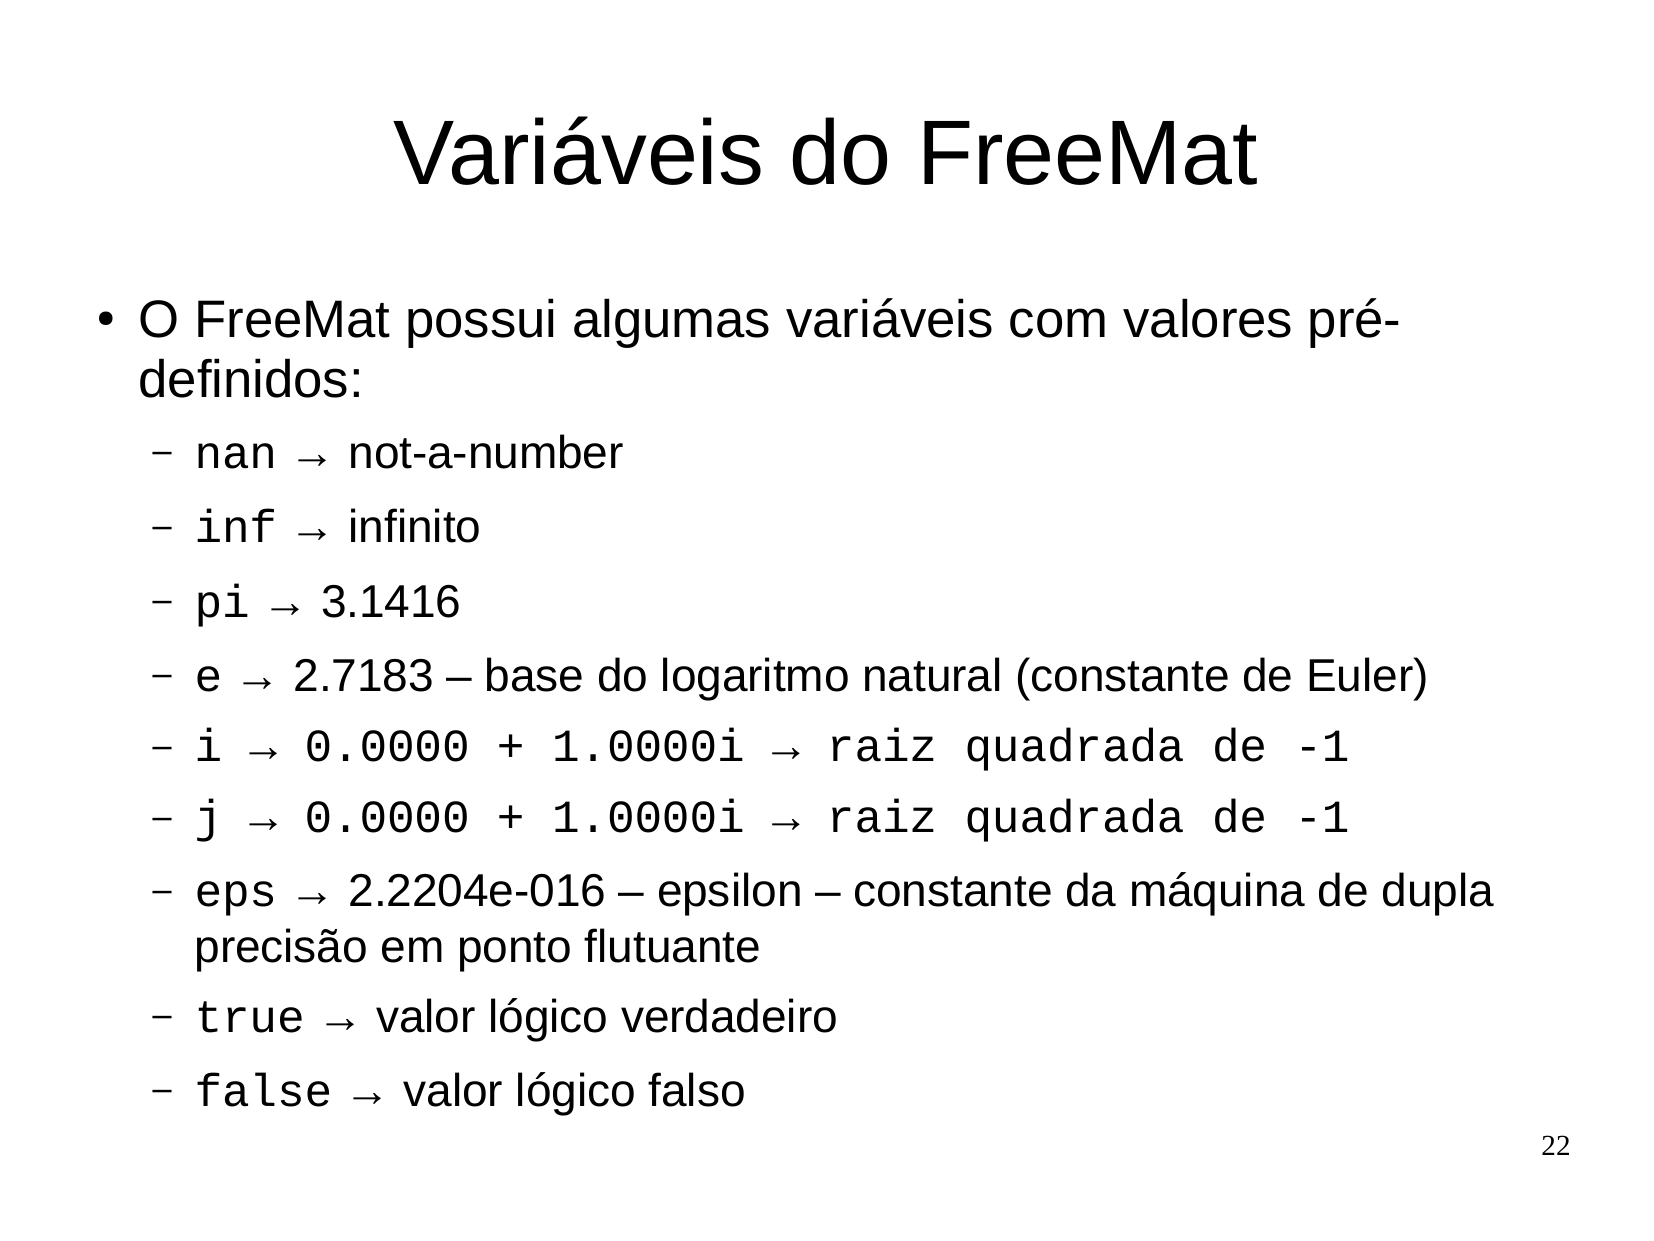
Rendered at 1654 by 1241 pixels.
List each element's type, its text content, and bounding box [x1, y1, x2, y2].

list O FreeMat possui algumas variáveis com valores pré-definidos: nan → not-a-number inf → infinito pi → 3.1416 e → 2.7183 – base do logaritmo natural (constante de Euler) i → 0.0000 + 1.0000i → raiz quadrada de -1 j → 0.0000 + 1.0000i → raiz quadrada de -1 eps → 2.2204e-016 – epsilon – constante da máquina de dupla precisão em ponto flutuante true → valor lógico verdadeiro false → valor lógico falso [82, 290, 1571, 1123]
title Variáveis do FreeMat [82, 49, 1571, 257]
